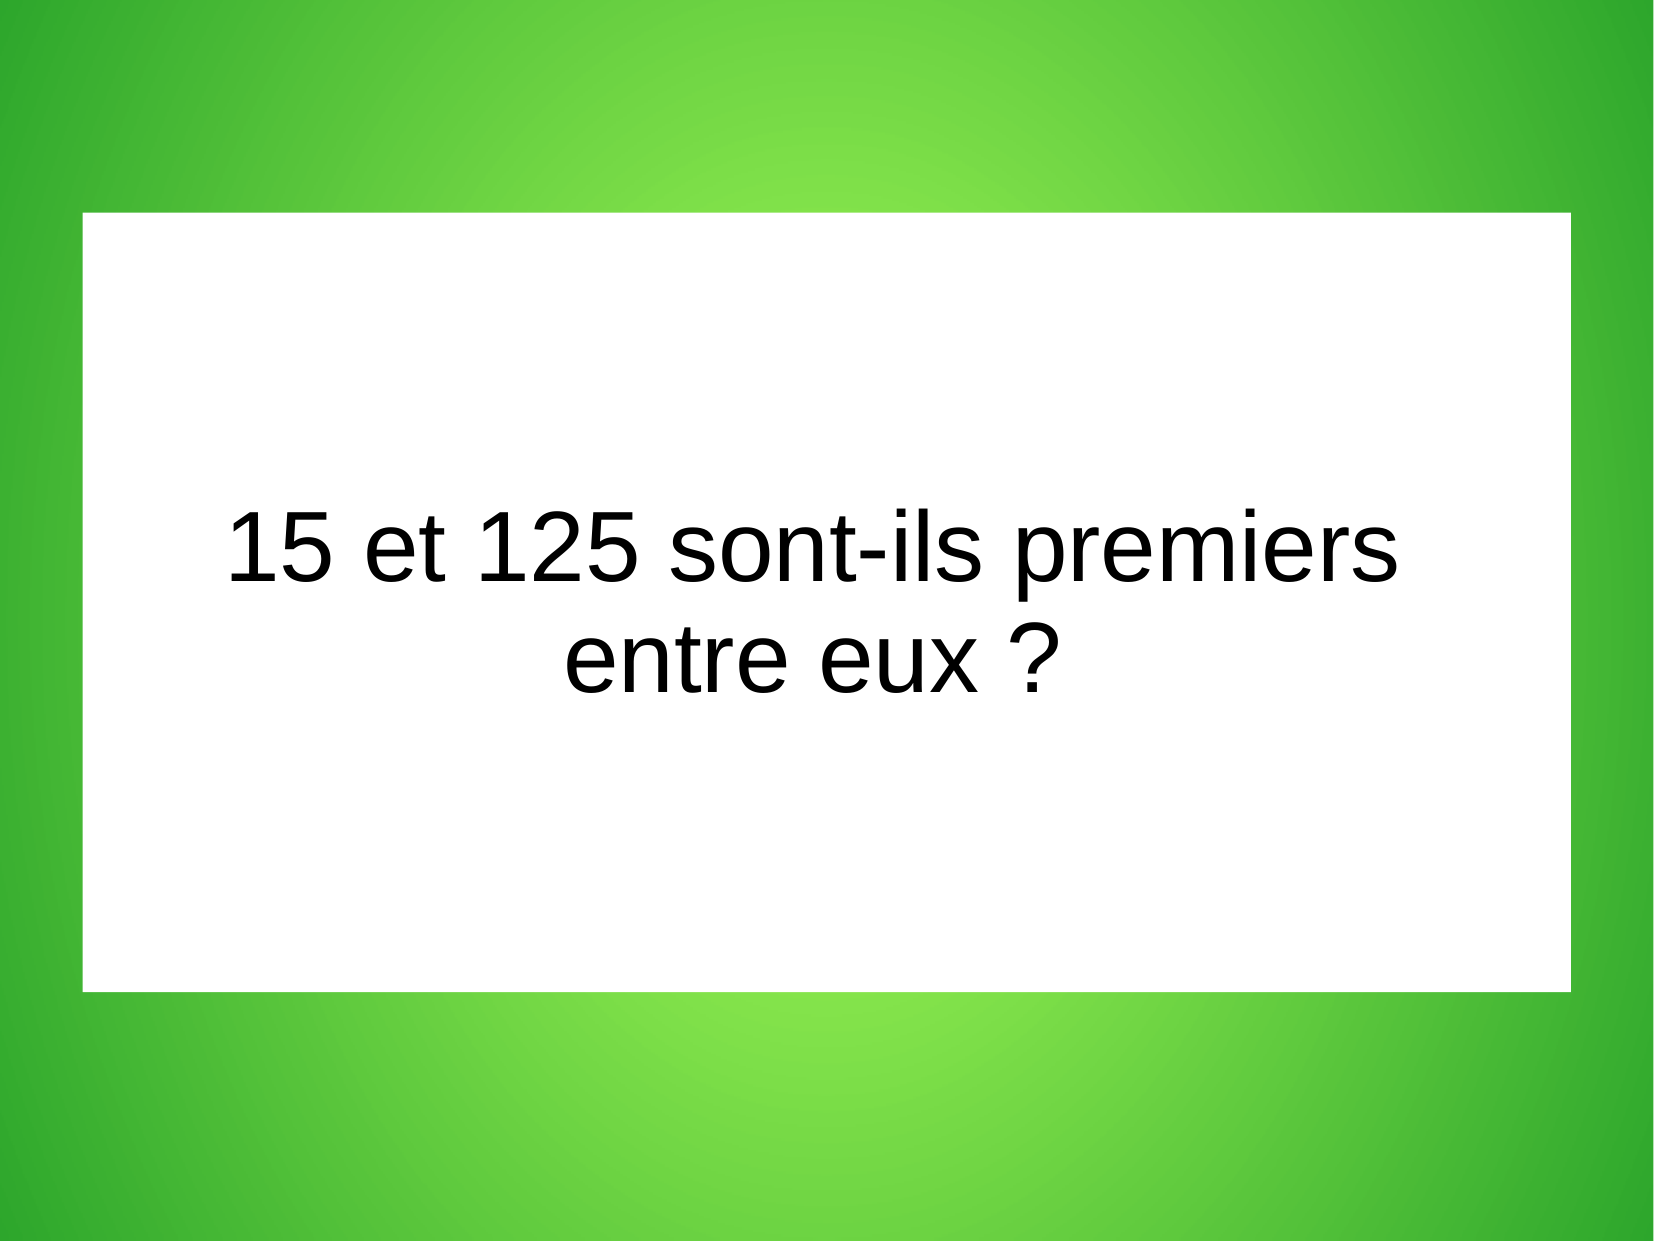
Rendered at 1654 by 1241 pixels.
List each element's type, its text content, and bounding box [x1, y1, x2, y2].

picture [0, 0, 1654, 1241]
subtitle 15 et 125 sont-ils premiers entre eux ? [82, 212, 1571, 993]
